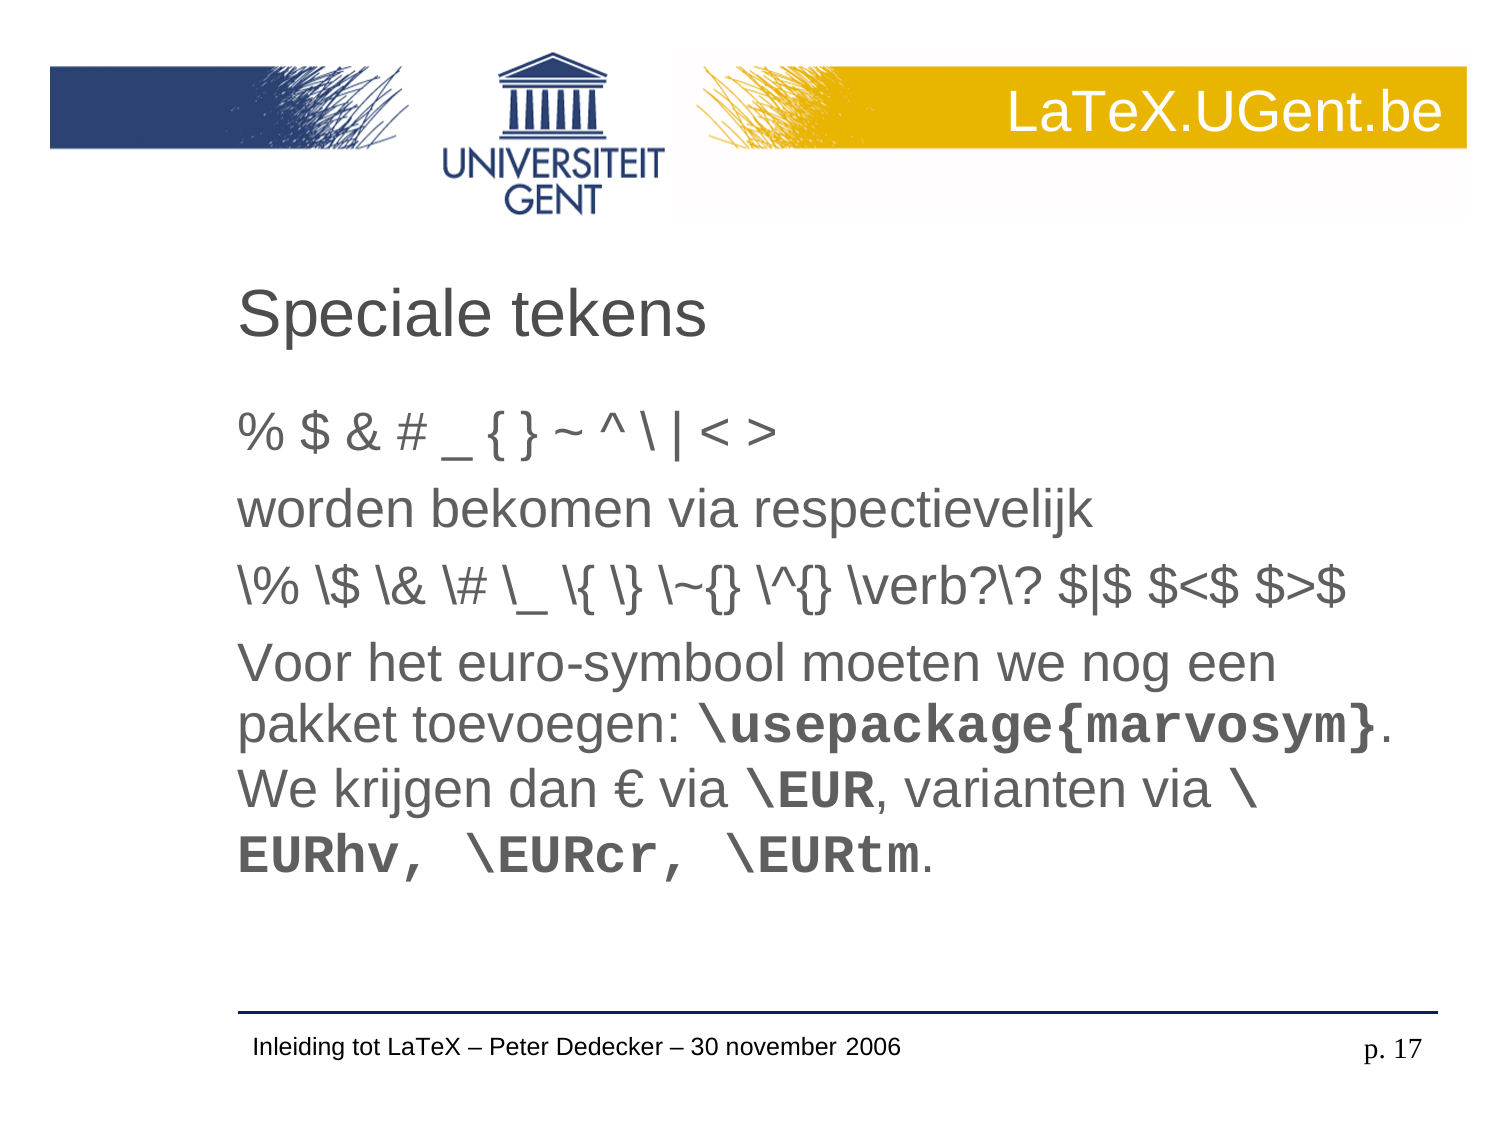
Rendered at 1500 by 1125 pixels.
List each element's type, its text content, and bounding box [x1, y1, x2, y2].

picture [50, 49, 1467, 219]
title Speciale tekens [237, 219, 1438, 400]
list % $ & # _ { } ~ ^ \ | < > worden bekomen via respectievelijk \% \$ \& \# \_ \{ \} \~{} \^{} \verb?\? $|$ $<$ $>$ Voor het euro-symbool moeten we nog een pakket toevoegen: \usepackage{marvosym}. We krijgen dan € via \EUR, varianten via \EURhv, \EURcr, \EURtm. [237, 400, 1438, 1002]
